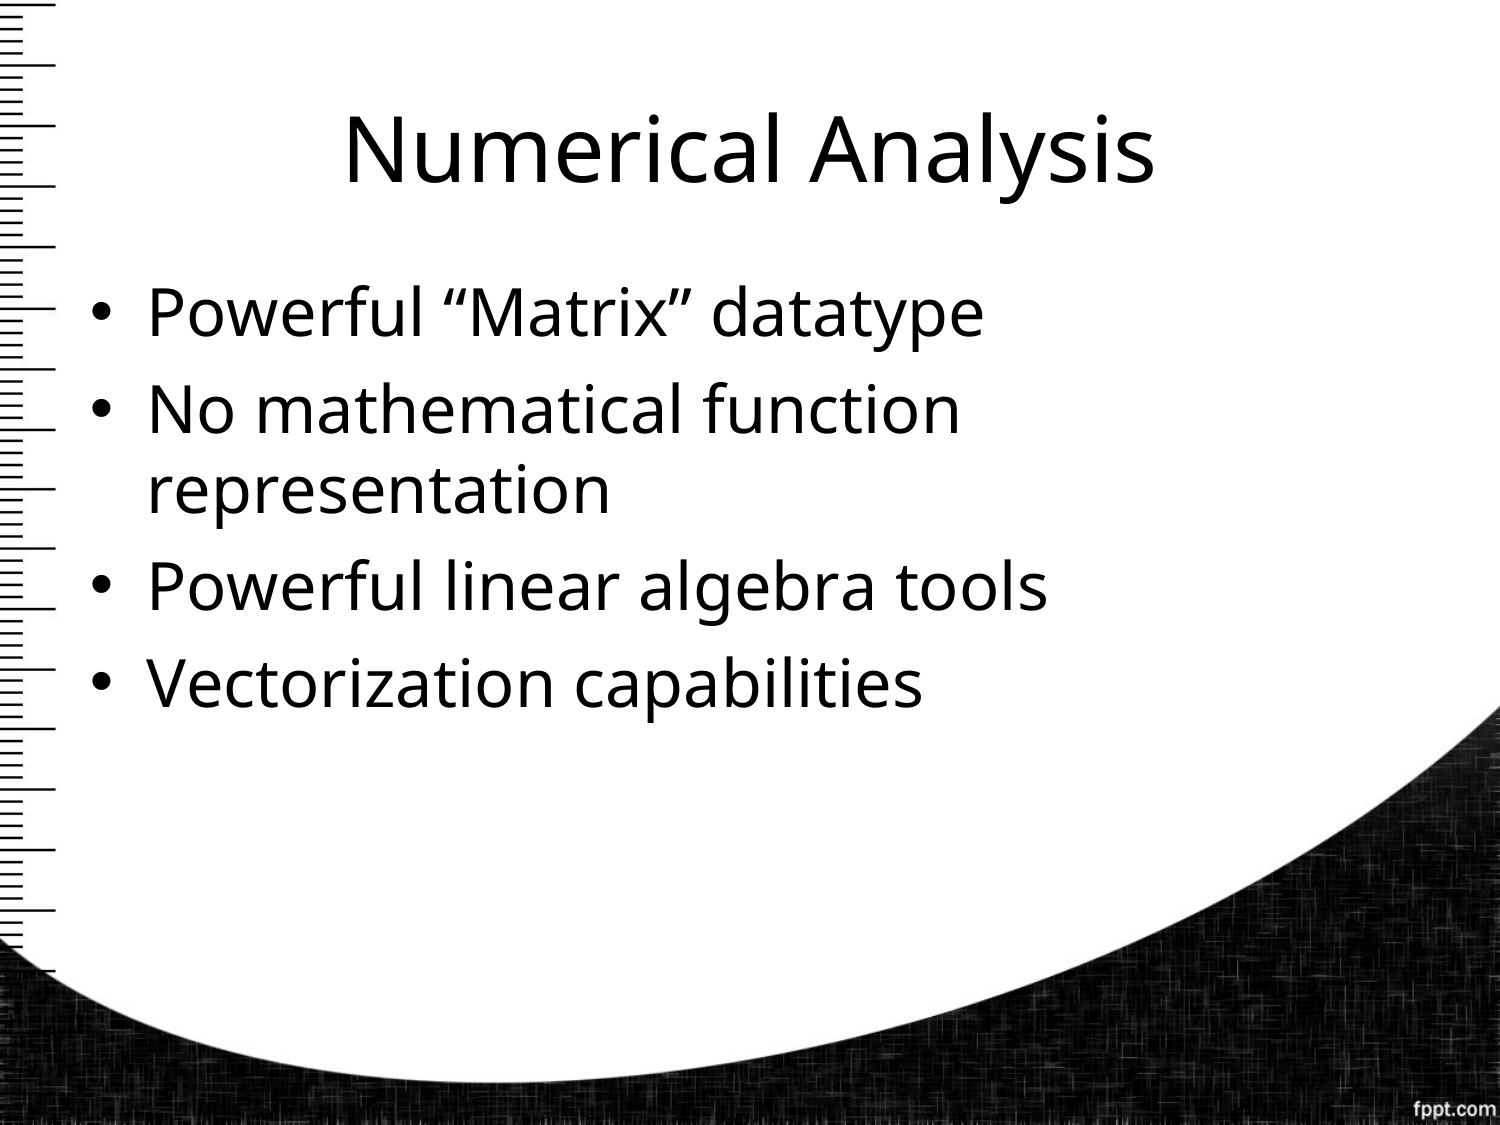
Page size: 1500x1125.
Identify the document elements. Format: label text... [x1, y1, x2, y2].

list Powerful “Matrix” datatype No mathematical function representation Powerful linear algebra tools Vectorization capabilities [75, 262, 1426, 1020]
picture [0, 0, 1500, 1125]
title Numerical Analysis [75, 44, 1426, 248]
